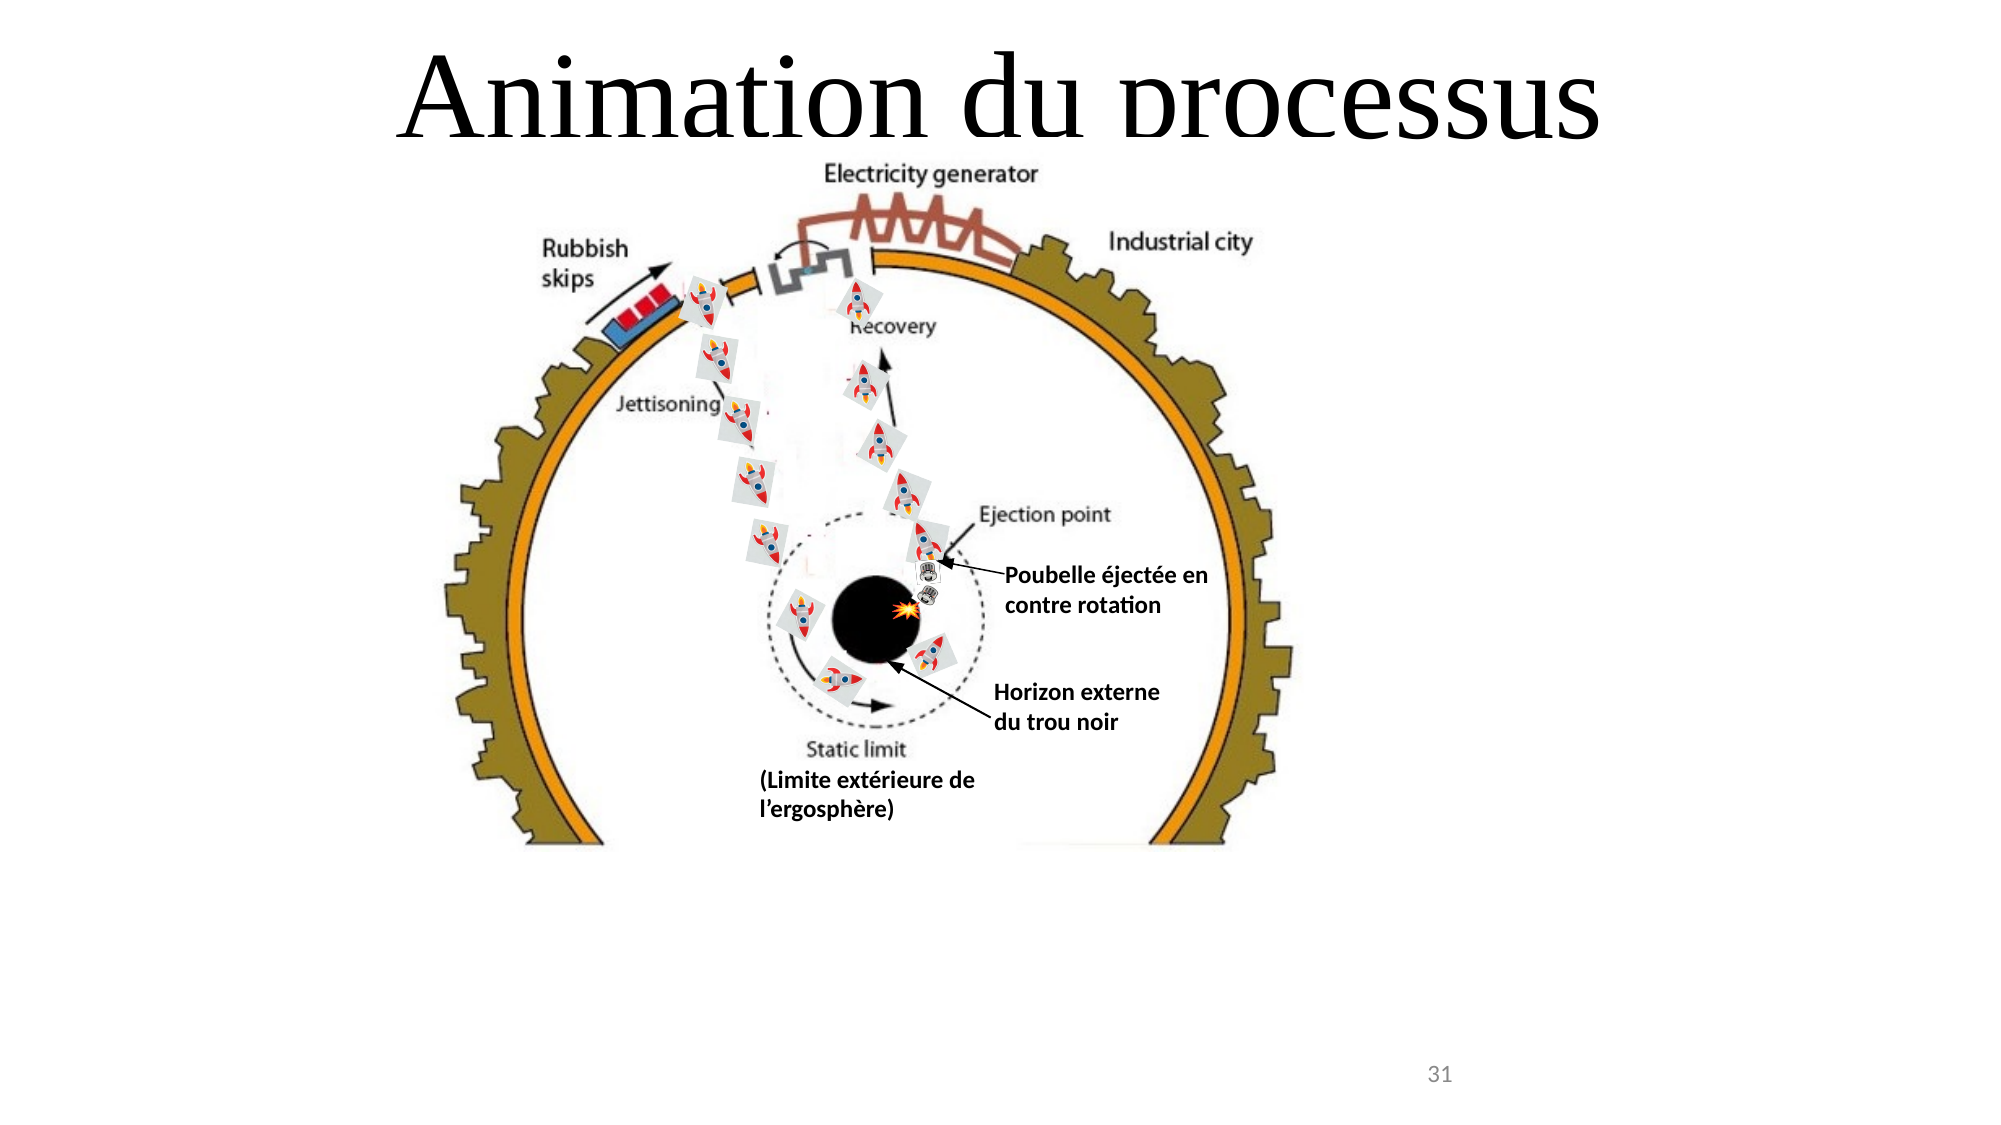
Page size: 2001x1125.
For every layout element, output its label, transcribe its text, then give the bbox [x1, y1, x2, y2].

picture [394, 137, 1339, 852]
title Animation du processus [137, 22, 1863, 106]
text_box (Limite extérieure de l’ergosphère) [744, 755, 1013, 832]
text_box Horizon externe du trou noir [979, 667, 1208, 744]
text_box [1412, 1042, 1863, 1103]
text_box Poubelle éjectée en contre rotation [990, 551, 1240, 628]
